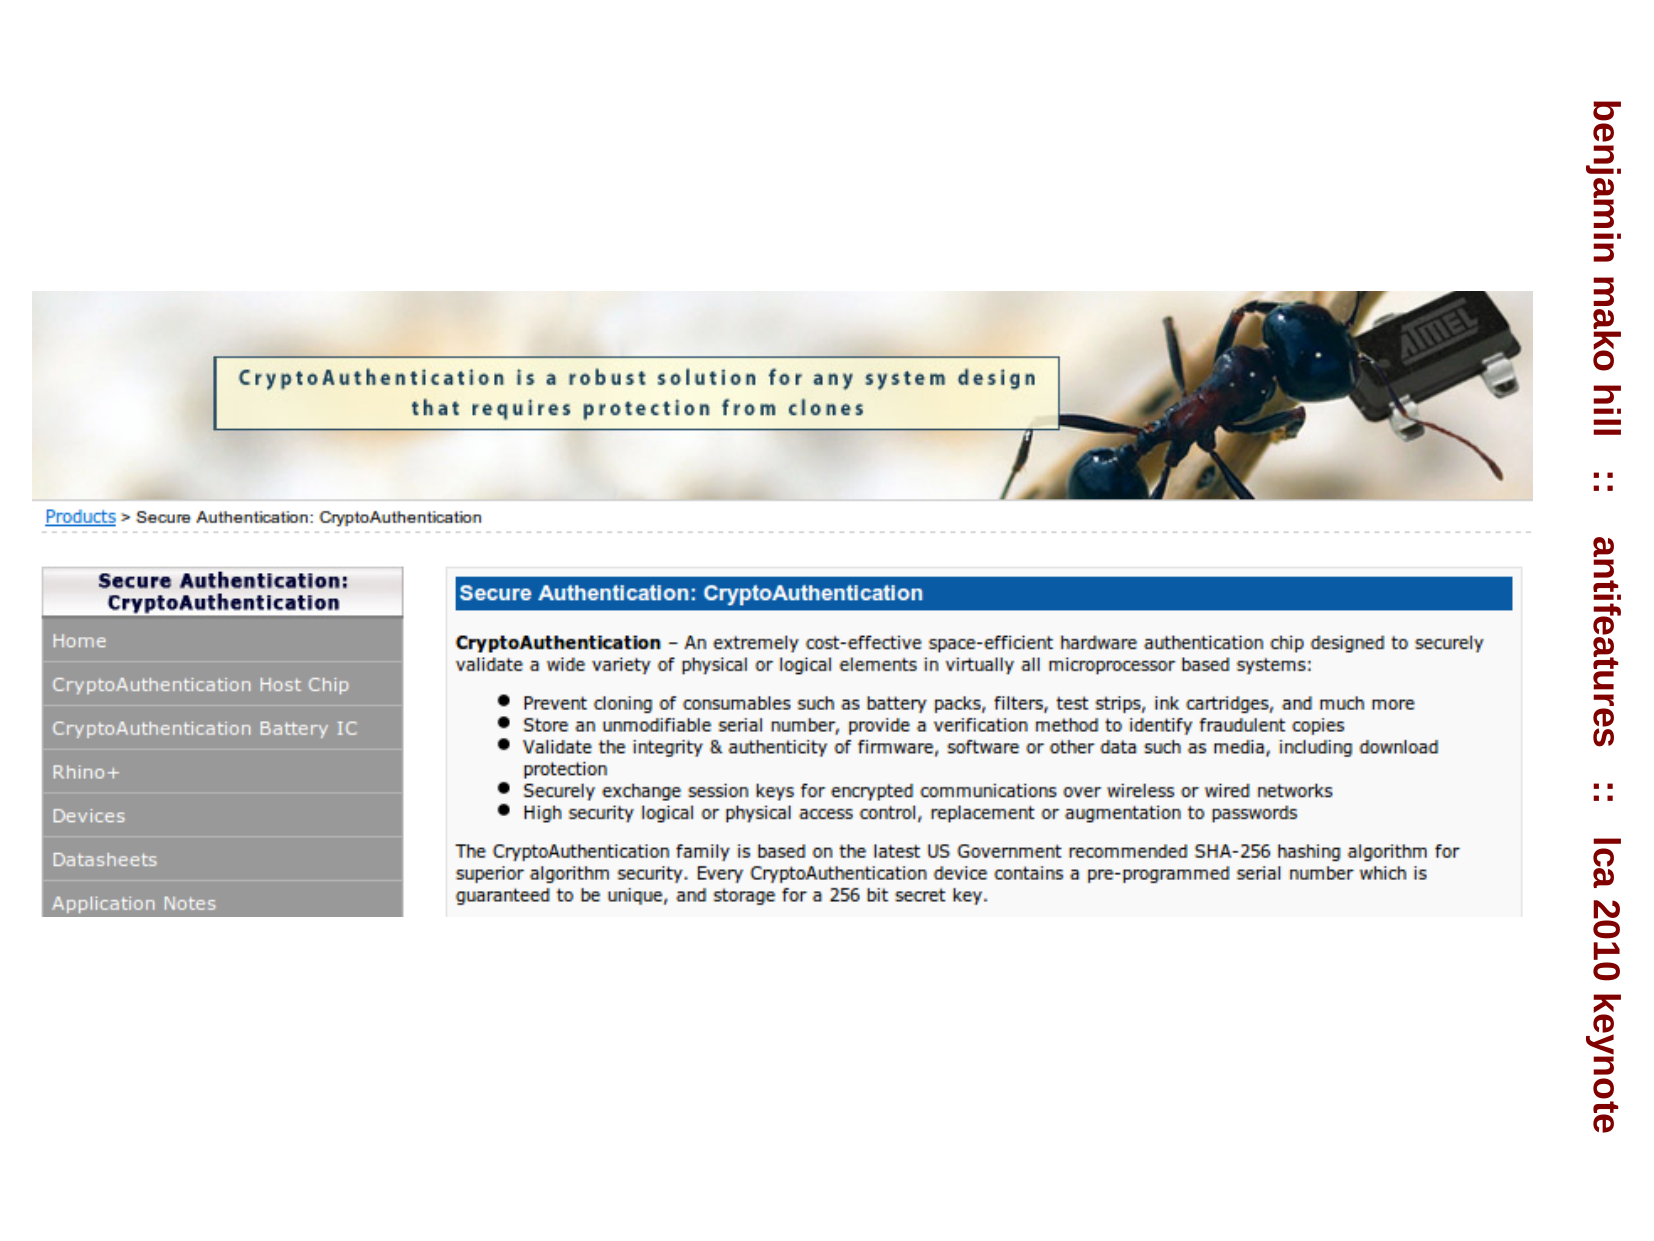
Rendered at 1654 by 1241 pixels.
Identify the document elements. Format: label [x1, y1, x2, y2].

picture [32, 291, 1533, 917]
